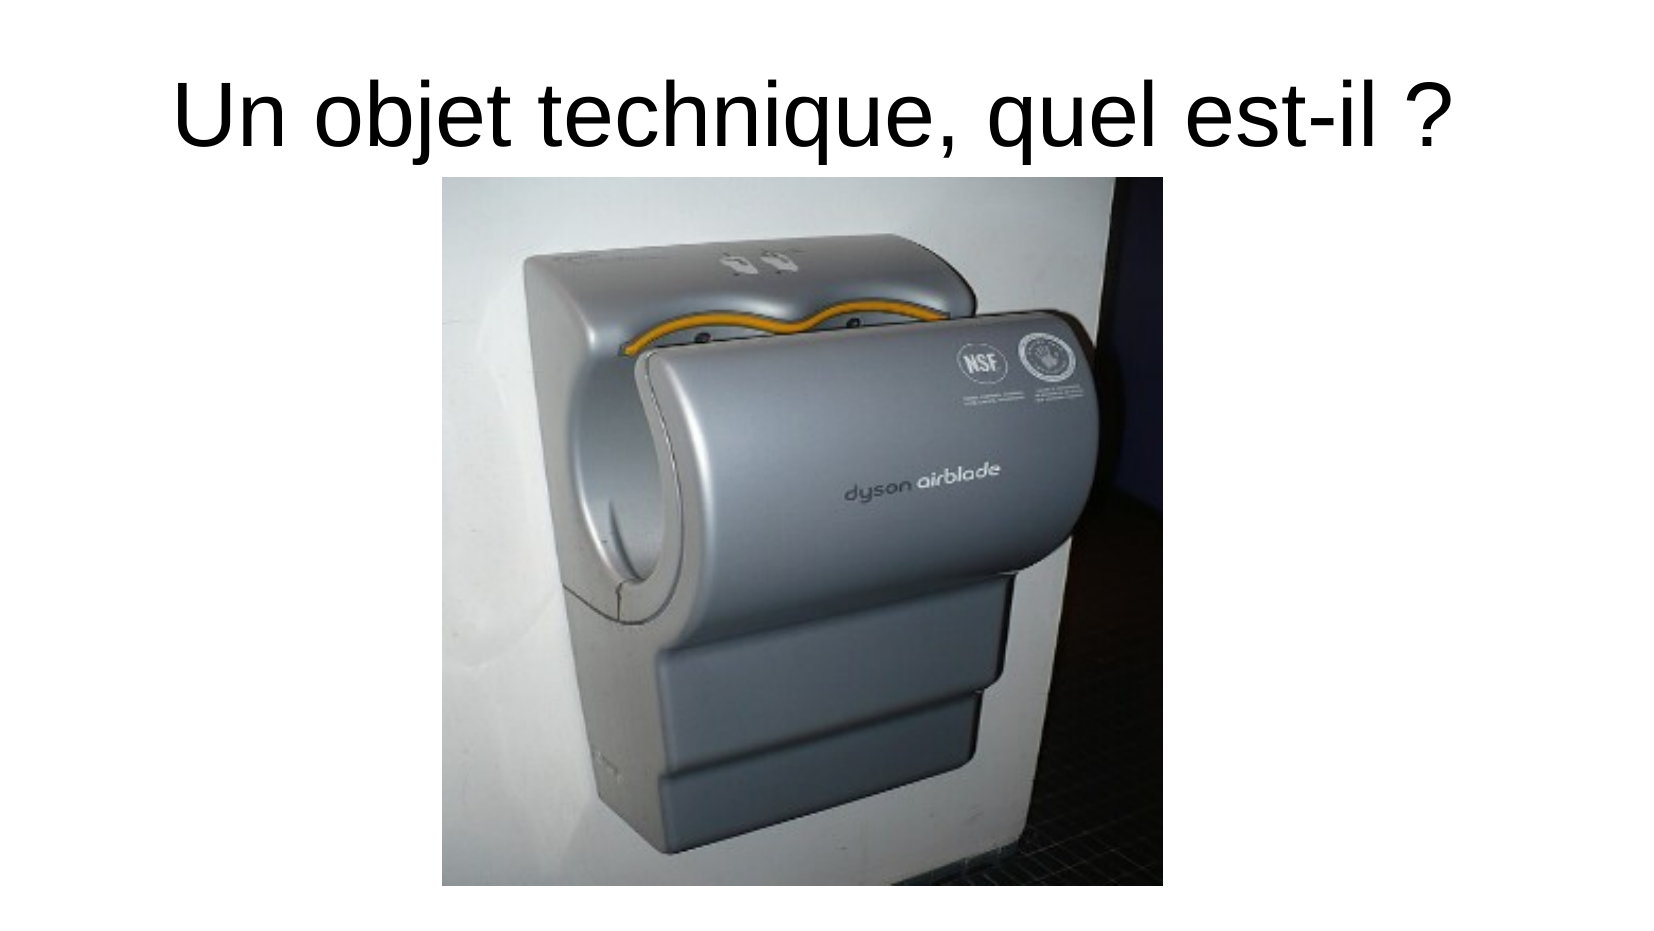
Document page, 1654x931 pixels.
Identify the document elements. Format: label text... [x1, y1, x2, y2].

picture [442, 177, 1163, 886]
title Un objet technique, quel est-il ? [82, 37, 1571, 193]
